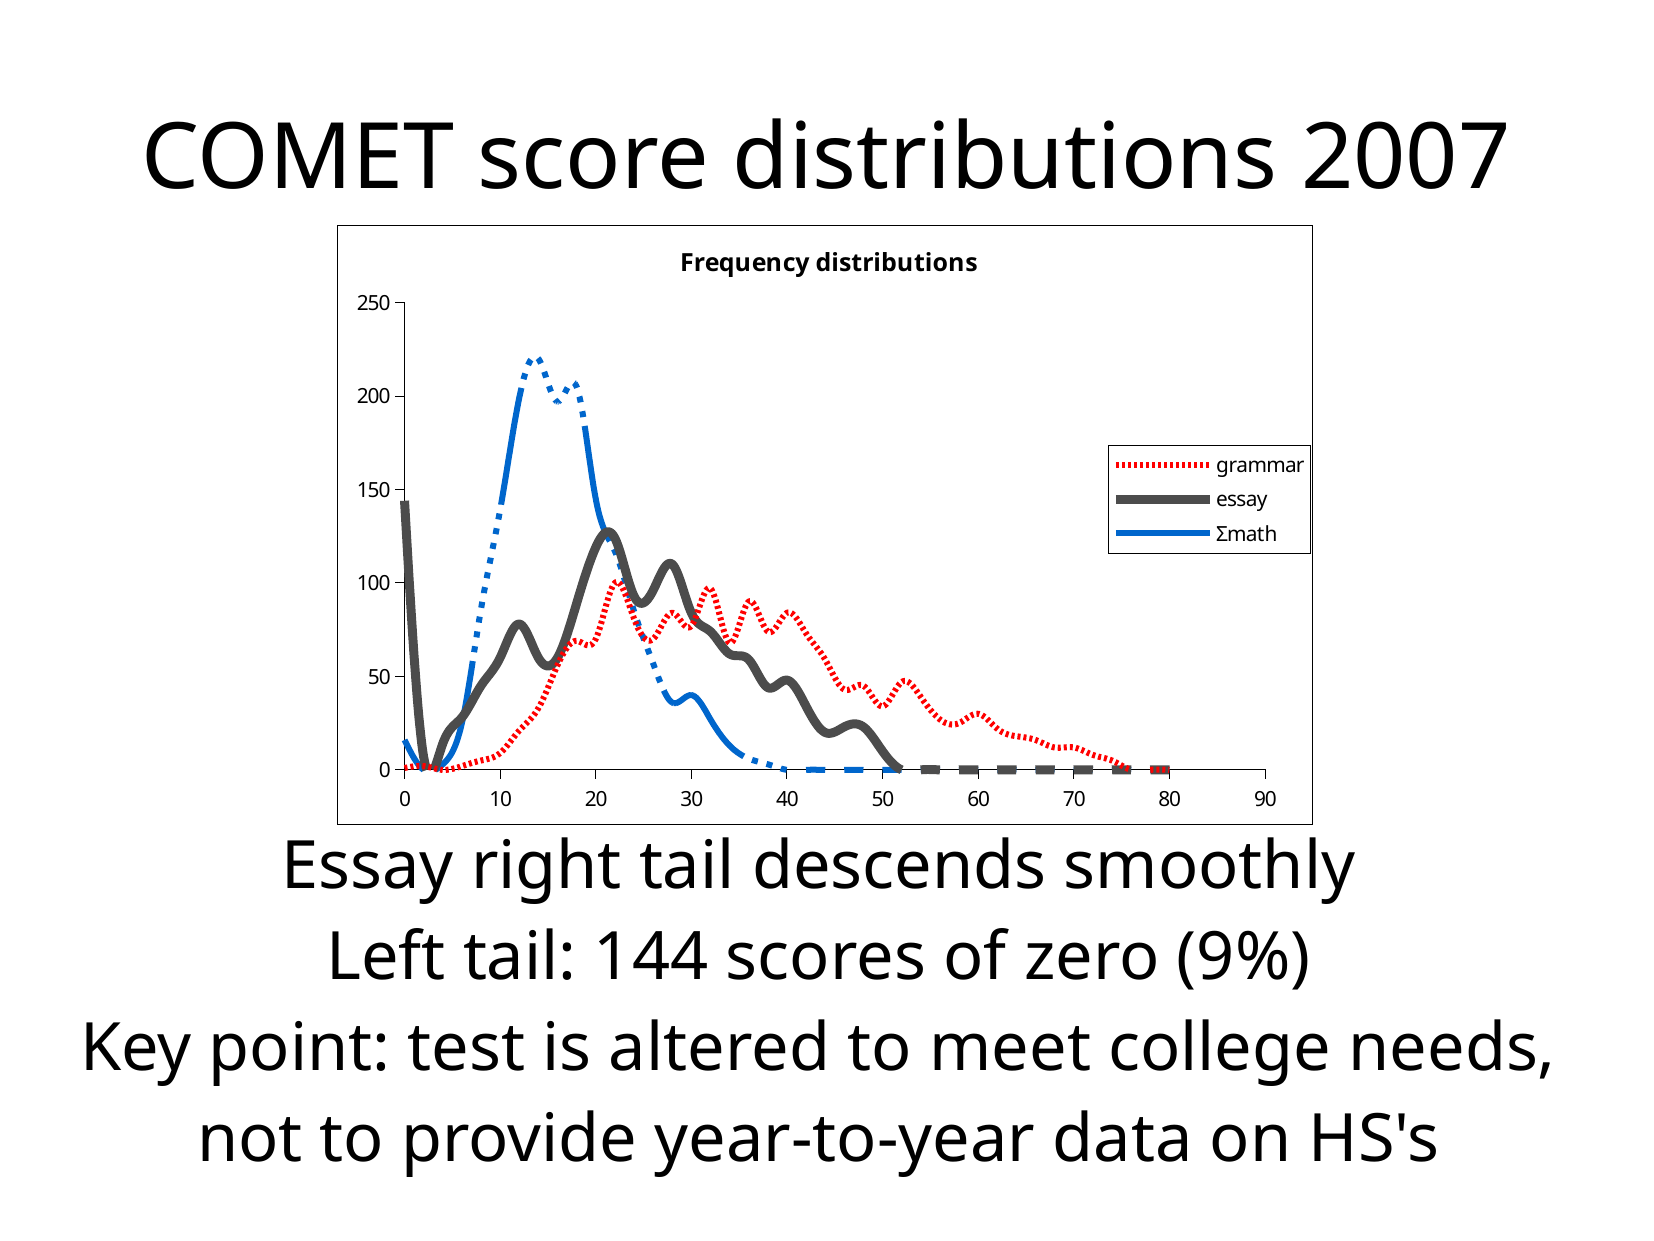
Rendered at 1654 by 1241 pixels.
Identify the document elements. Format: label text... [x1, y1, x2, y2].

title COMET score distributions 2007 [82, 49, 1571, 257]
title Essay right tail descends smoothly Left tail: 144 scores of zero (9%) Key point: test is altered to meet college needs, not to provide year-to-year data on HS's [75, 838, 1564, 1161]
chart [337, 225, 1313, 825]
